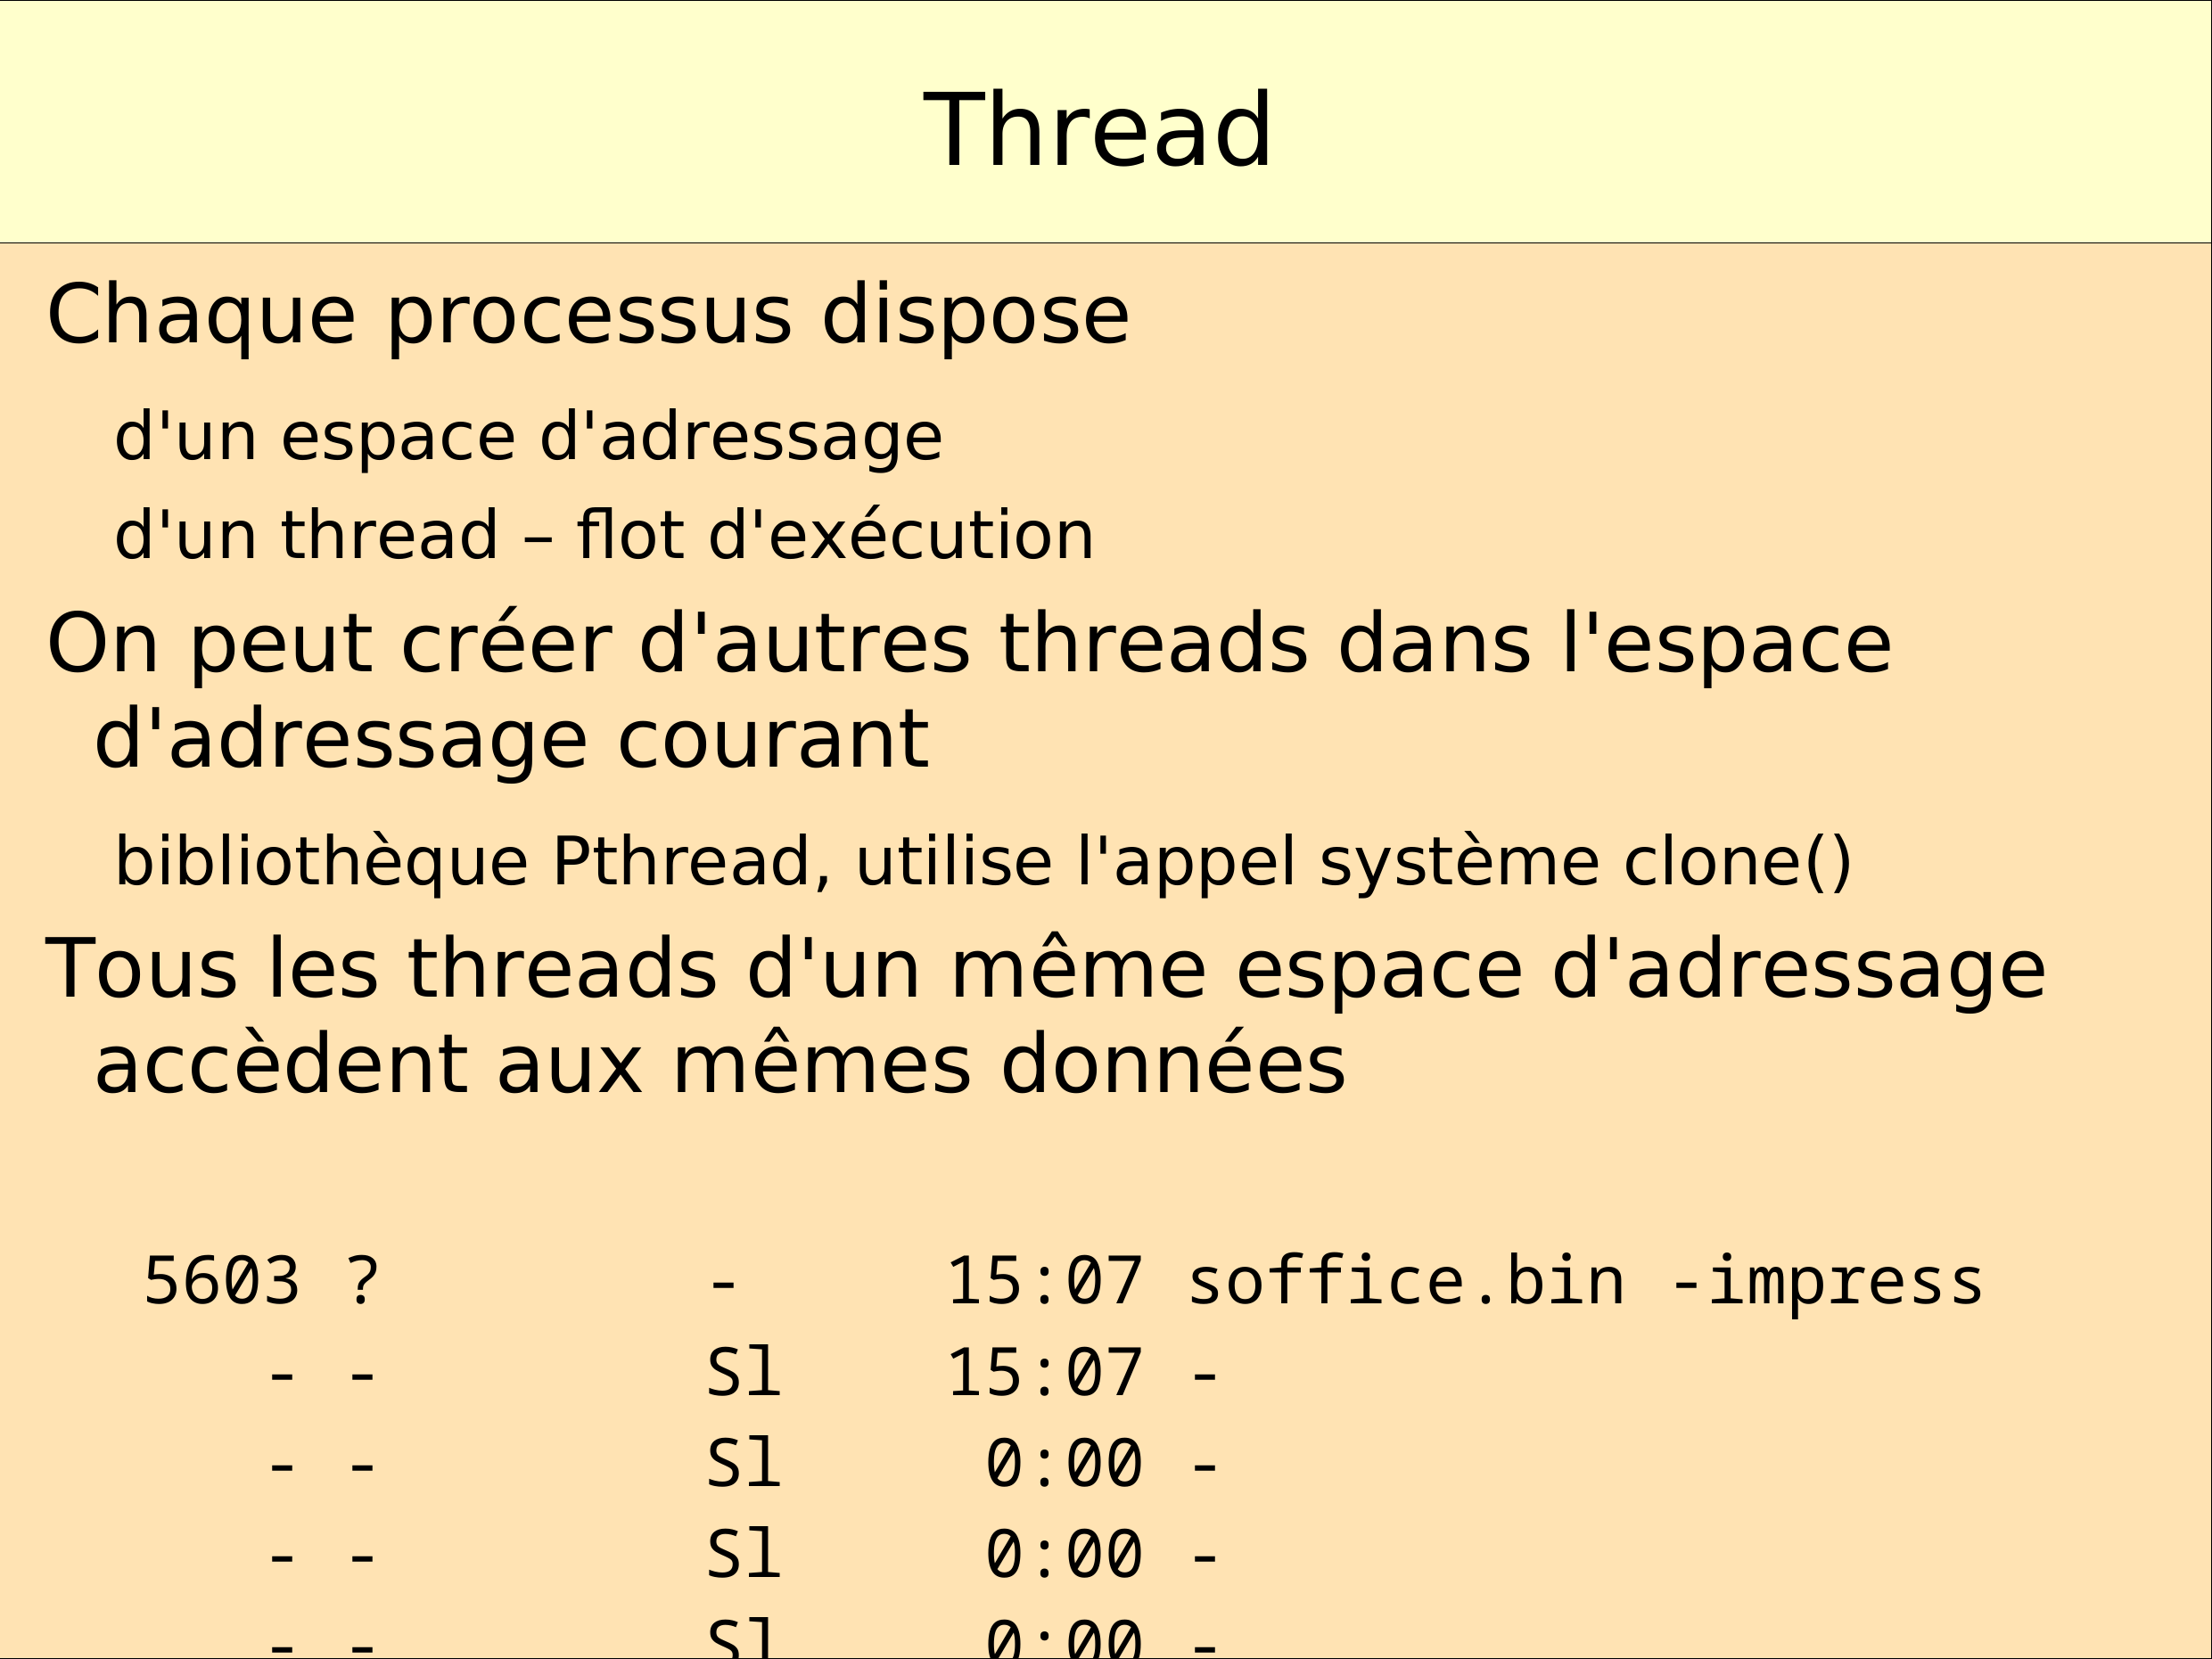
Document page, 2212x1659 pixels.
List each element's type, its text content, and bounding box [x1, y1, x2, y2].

text_box 5603 ? - 15:07 soffice.bin -impress - - Sl 15:07 - - - Sl 0:00 - - - Sl 0:00 - - - Sl 0:00 - [88, 1226, 2098, 1648]
list Chaque processus dispose d'un espace d'adressage d'un thread – flot d'exécution On peut créer d'autres threads dans l'espace d'adressage courant bibliothèque Pthread, utilise l'appel système clone() Tous les threads d'un même espace d'adressage accèdent aux mêmes données [29, 266, 2175, 1232]
title Thread [153, 51, 2048, 211]
